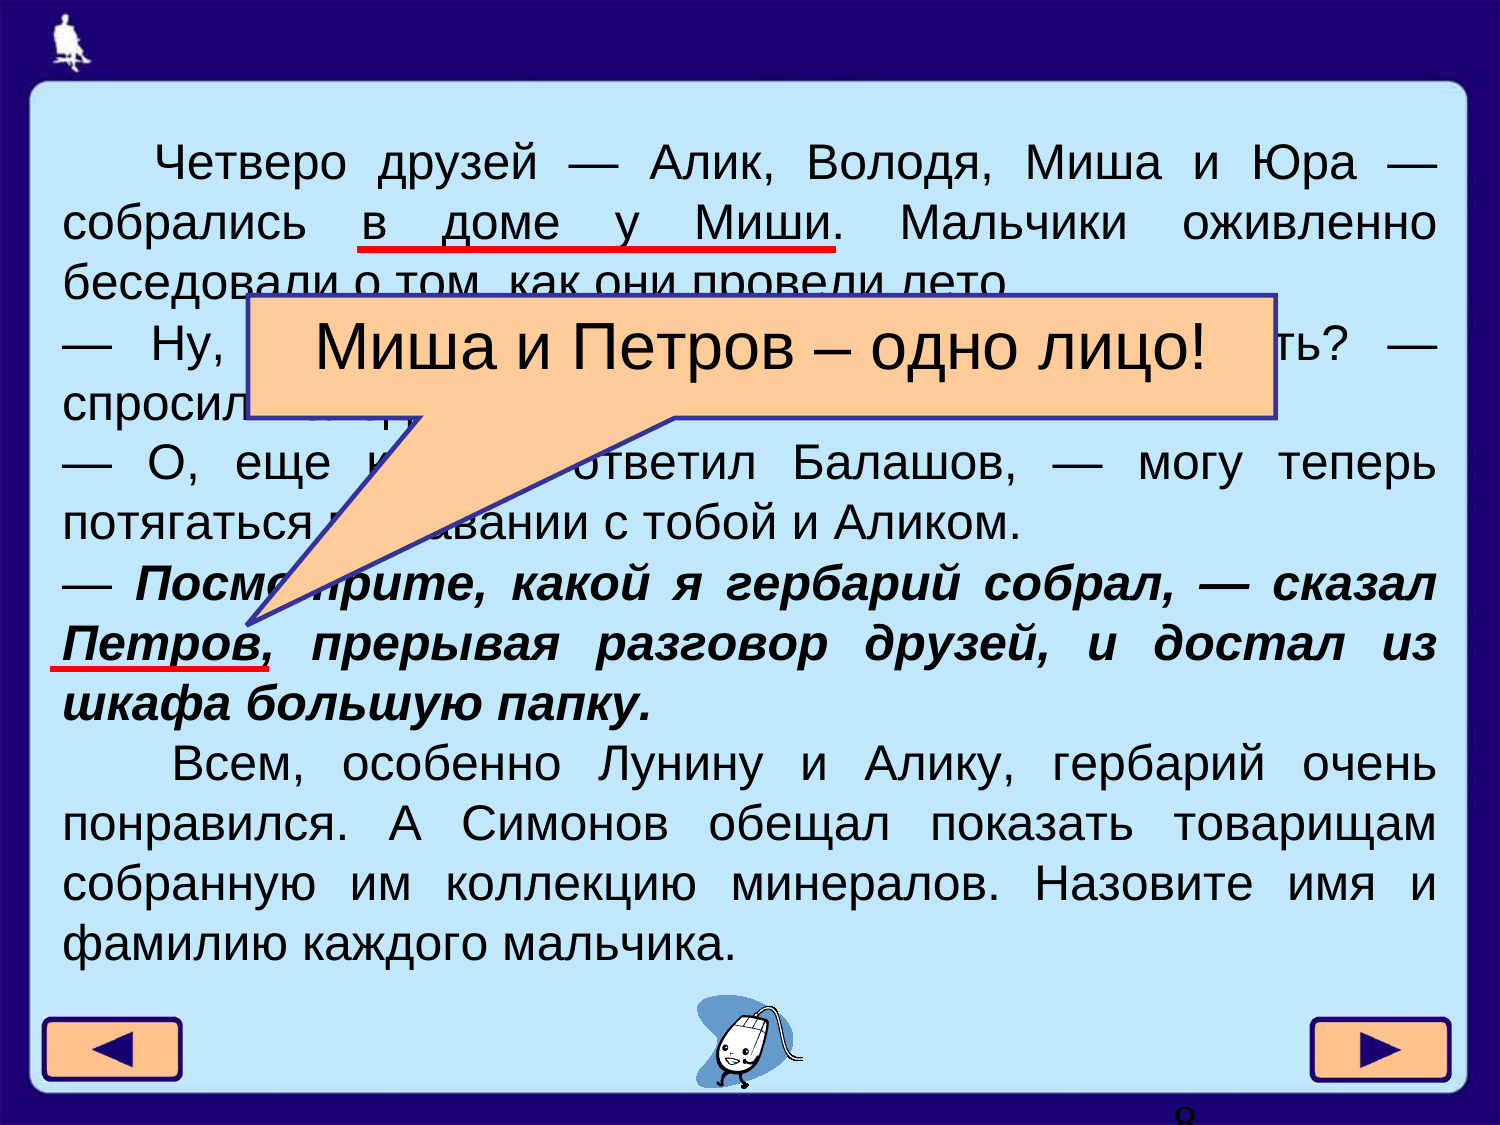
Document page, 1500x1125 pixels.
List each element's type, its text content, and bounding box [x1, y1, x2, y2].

text_box Четверо друзей — Алик, Володя, Миша и Юра — собрались в доме у Миши. Мальчики оживленно беседовали о том, как они провели лето. — Ну, Балашов, ты, наконец, научился плавать? — спросил Володя. — О, еще как, — ответил Балашов, — могу теперь потягаться в плавании с тобой и Аликом. — Посмотрите, какой я гербарий собрал, — сказал Петров, прерывая разговор друзей, и достал из шкафа большую папку. Всем, особенно Лунину и Алику, гербарий очень понравился. А Симонов обещал показать товарищам собранную им коллекцию минералов. Назовите имя и фамилию каждого мальчика. [47, 122, 1453, 978]
picture [0, 0, 1500, 1125]
text_box <номер> [1179, 1109, 1190, 1122]
text_box Миша и Петров – одно лицо! [246, 295, 1276, 626]
text_box <номер> [1158, 1082, 1471, 1125]
